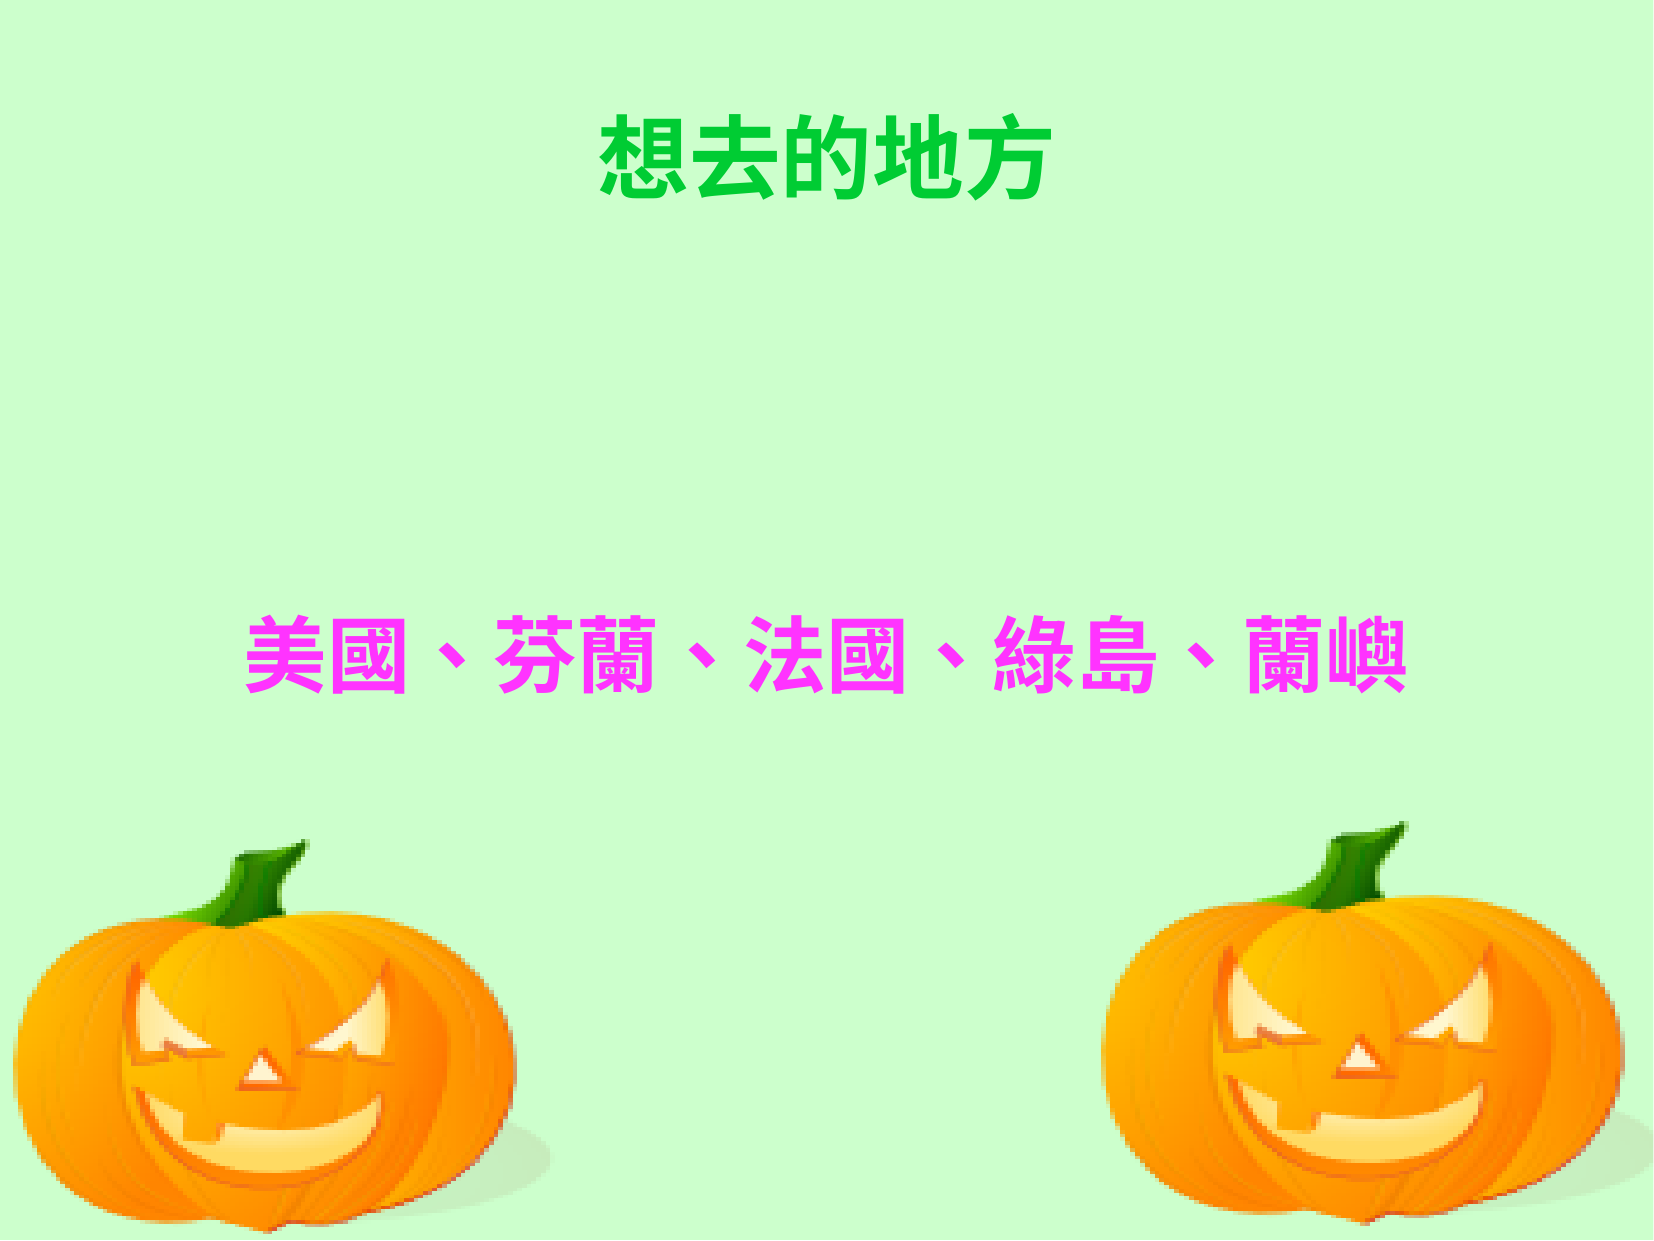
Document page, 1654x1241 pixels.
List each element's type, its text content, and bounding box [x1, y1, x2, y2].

title 想去的地方 [82, 49, 1571, 257]
picture [1062, 803, 1654, 1241]
subtitle 美國、芬蘭、法國、綠島、蘭嶼 [82, 290, 1571, 1010]
picture [0, 822, 579, 1241]
